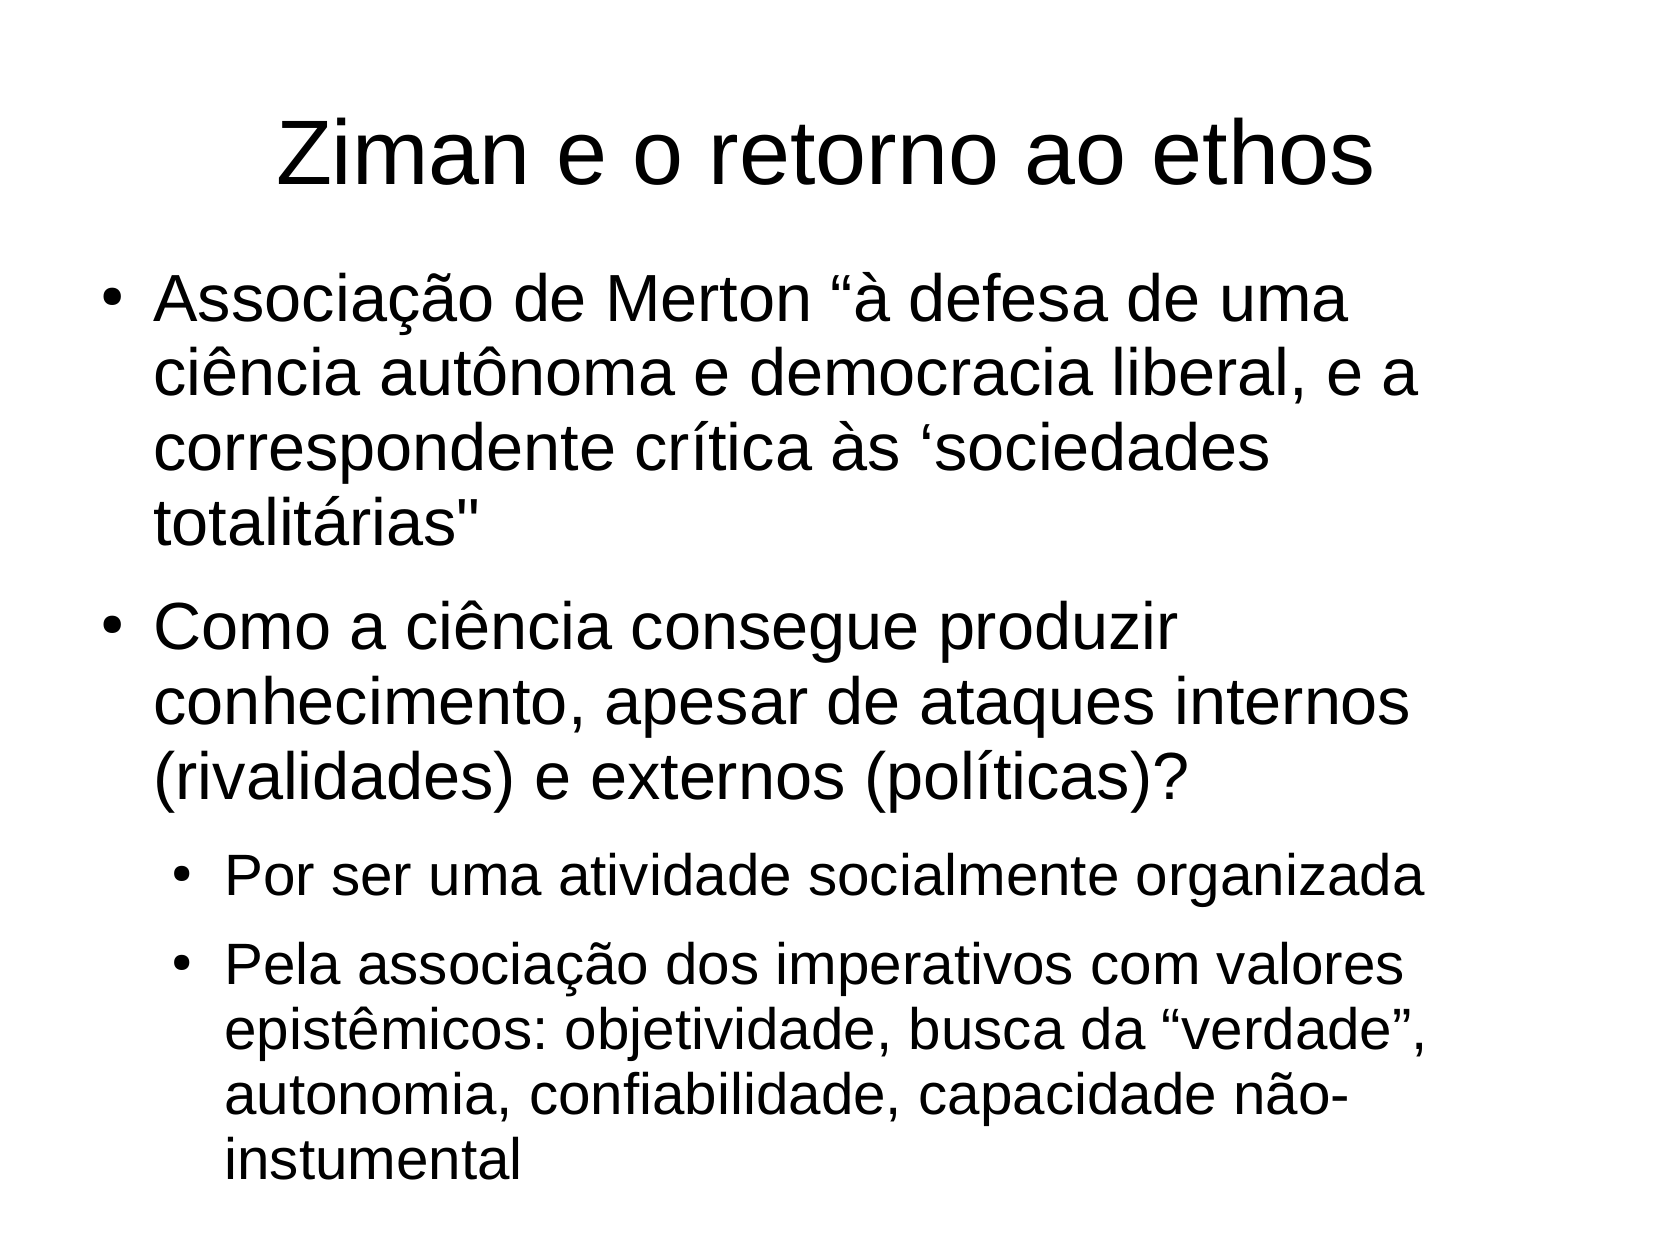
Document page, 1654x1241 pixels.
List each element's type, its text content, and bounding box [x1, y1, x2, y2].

title Ziman e o retorno ao ethos [82, 49, 1571, 257]
list Associação de Merton “à defesa de uma ciência autônoma e democracia liberal, e a correspondente crítica às ‘sociedades totalitárias" Como a ciência consegue produzir conhecimento, apesar de ataques internos (rivalidades) e externos (políticas)? Por ser uma atividade socialmente organizada Pela associação dos imperativos com valores epistêmicos: objetividade, busca da “verdade”, autonomia, confiabilidade, capacidade não-instumental [82, 260, 1571, 1192]
